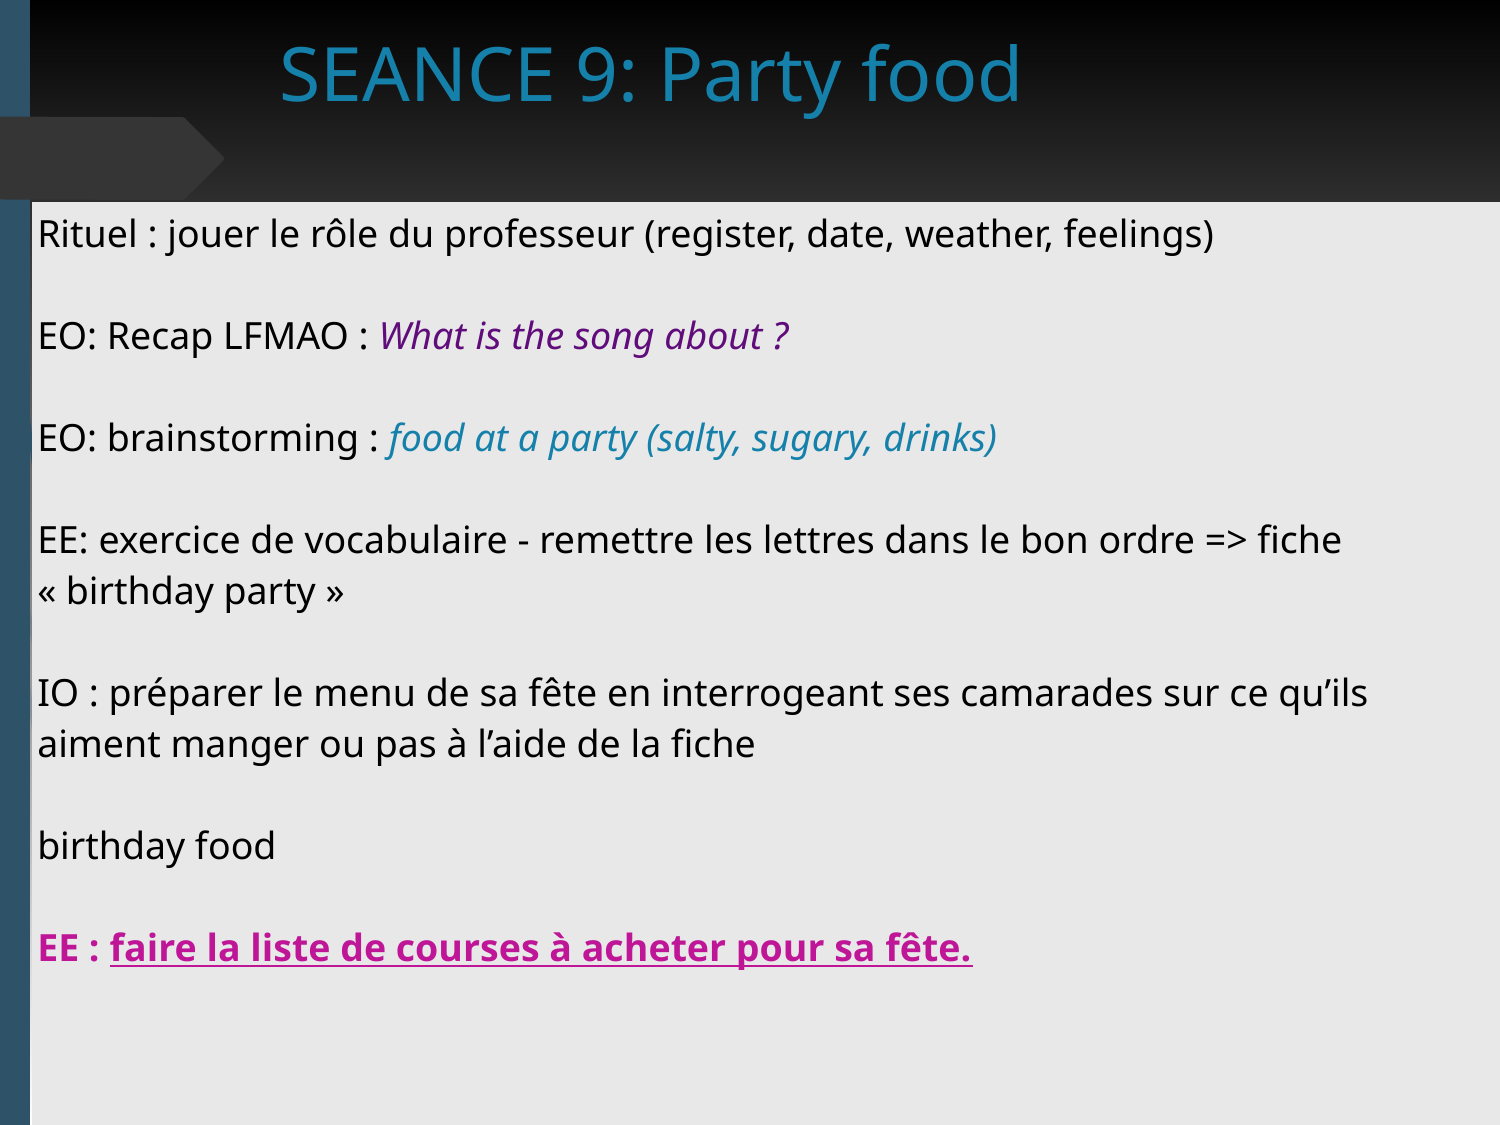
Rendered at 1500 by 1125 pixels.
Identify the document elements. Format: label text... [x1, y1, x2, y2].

title SEANCE 9: Party food [264, 18, 1346, 202]
table_header Rituel : jouer le rôle du professeur (register, date, weather, feelings) EO: Recap LFMAO : What is the song about ? EO: brainstorming : food at a party (salty, sugary, drinks) EE: exercice de vocabulaire - remettre les lettres dans le bon ordre => fiche « birthday party » IO : préparer le menu de sa fête en interrogeant ses camarades sur ce qu’ils aiment manger ou pas à l’aide de la fiche birthday food EE : faire la liste de courses à acheter pour sa fête. [32, 202, 1500, 1125]
